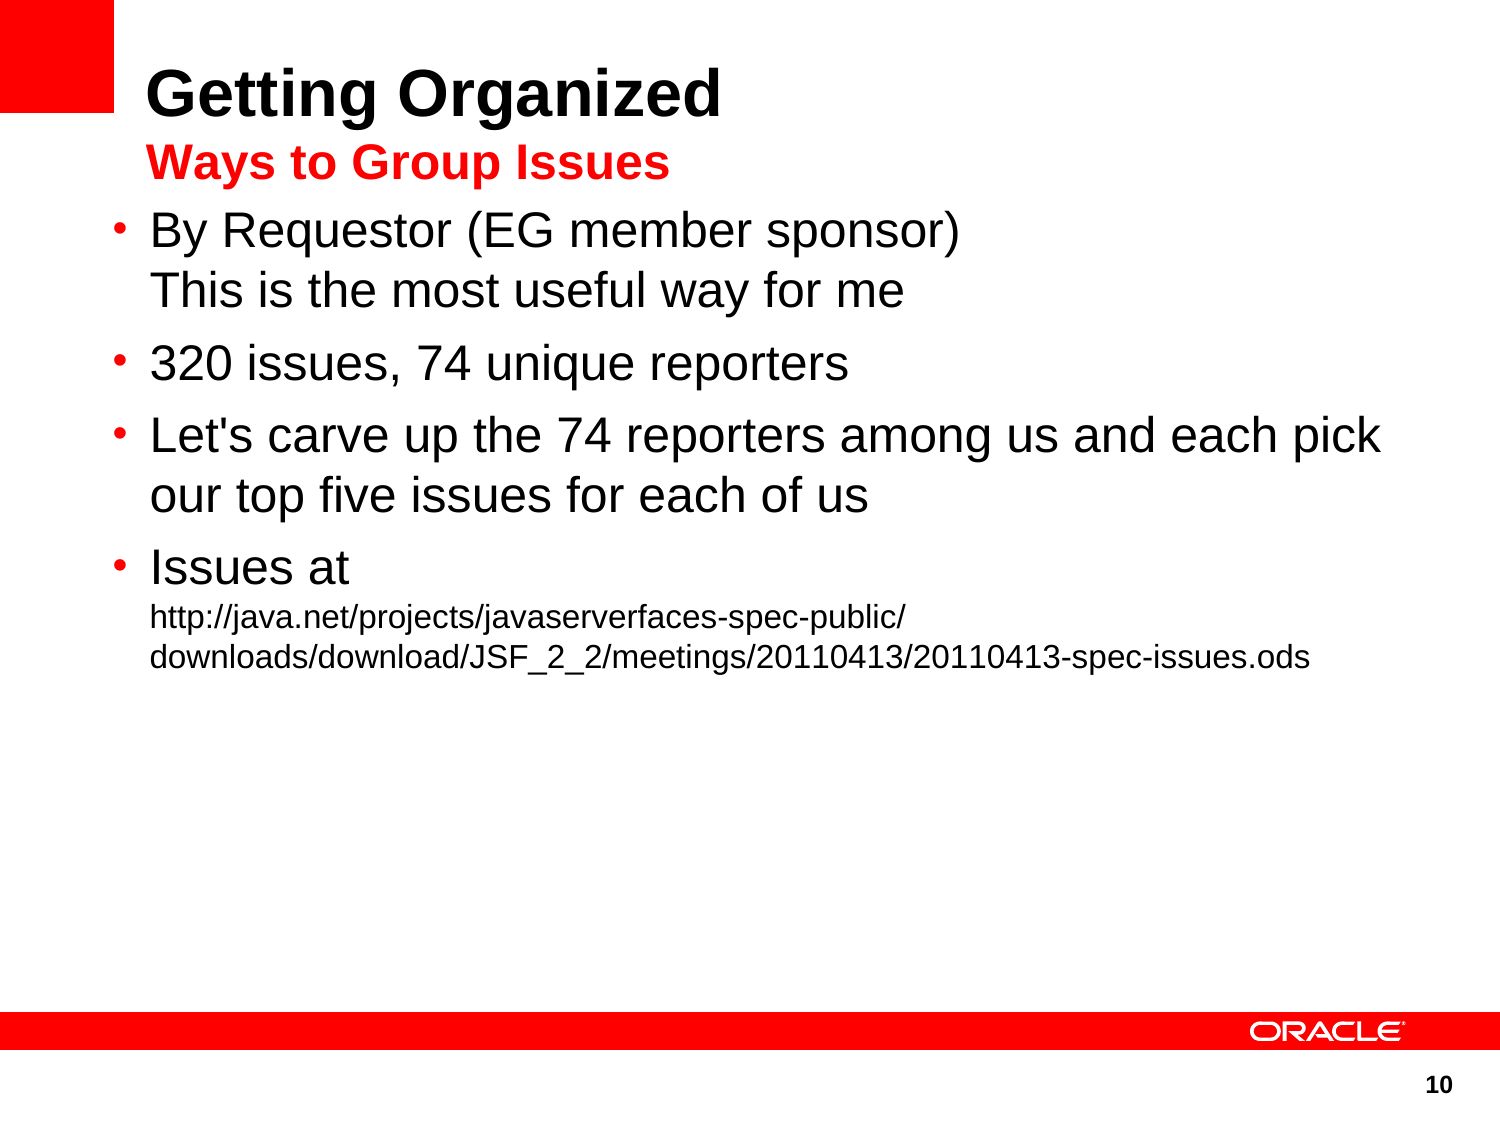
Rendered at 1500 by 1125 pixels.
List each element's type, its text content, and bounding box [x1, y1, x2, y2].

title Getting Organized Ways to Group Issues [145, 49, 1390, 197]
picture [0, 0, 114, 113]
list By Requestor (EG member sponsor) This is the most useful way for me 320 issues, 74 unique reporters Let's carve up the 74 reporters among us and each pick our top five issues for each of us Issues at http://java.net/projects/javaserverfaces-spec-public/ downloads/download/JSF_2_2/meetings/20110413/20110413-spec-issues.ods [112, 197, 1469, 911]
picture [0, 1012, 1500, 1050]
